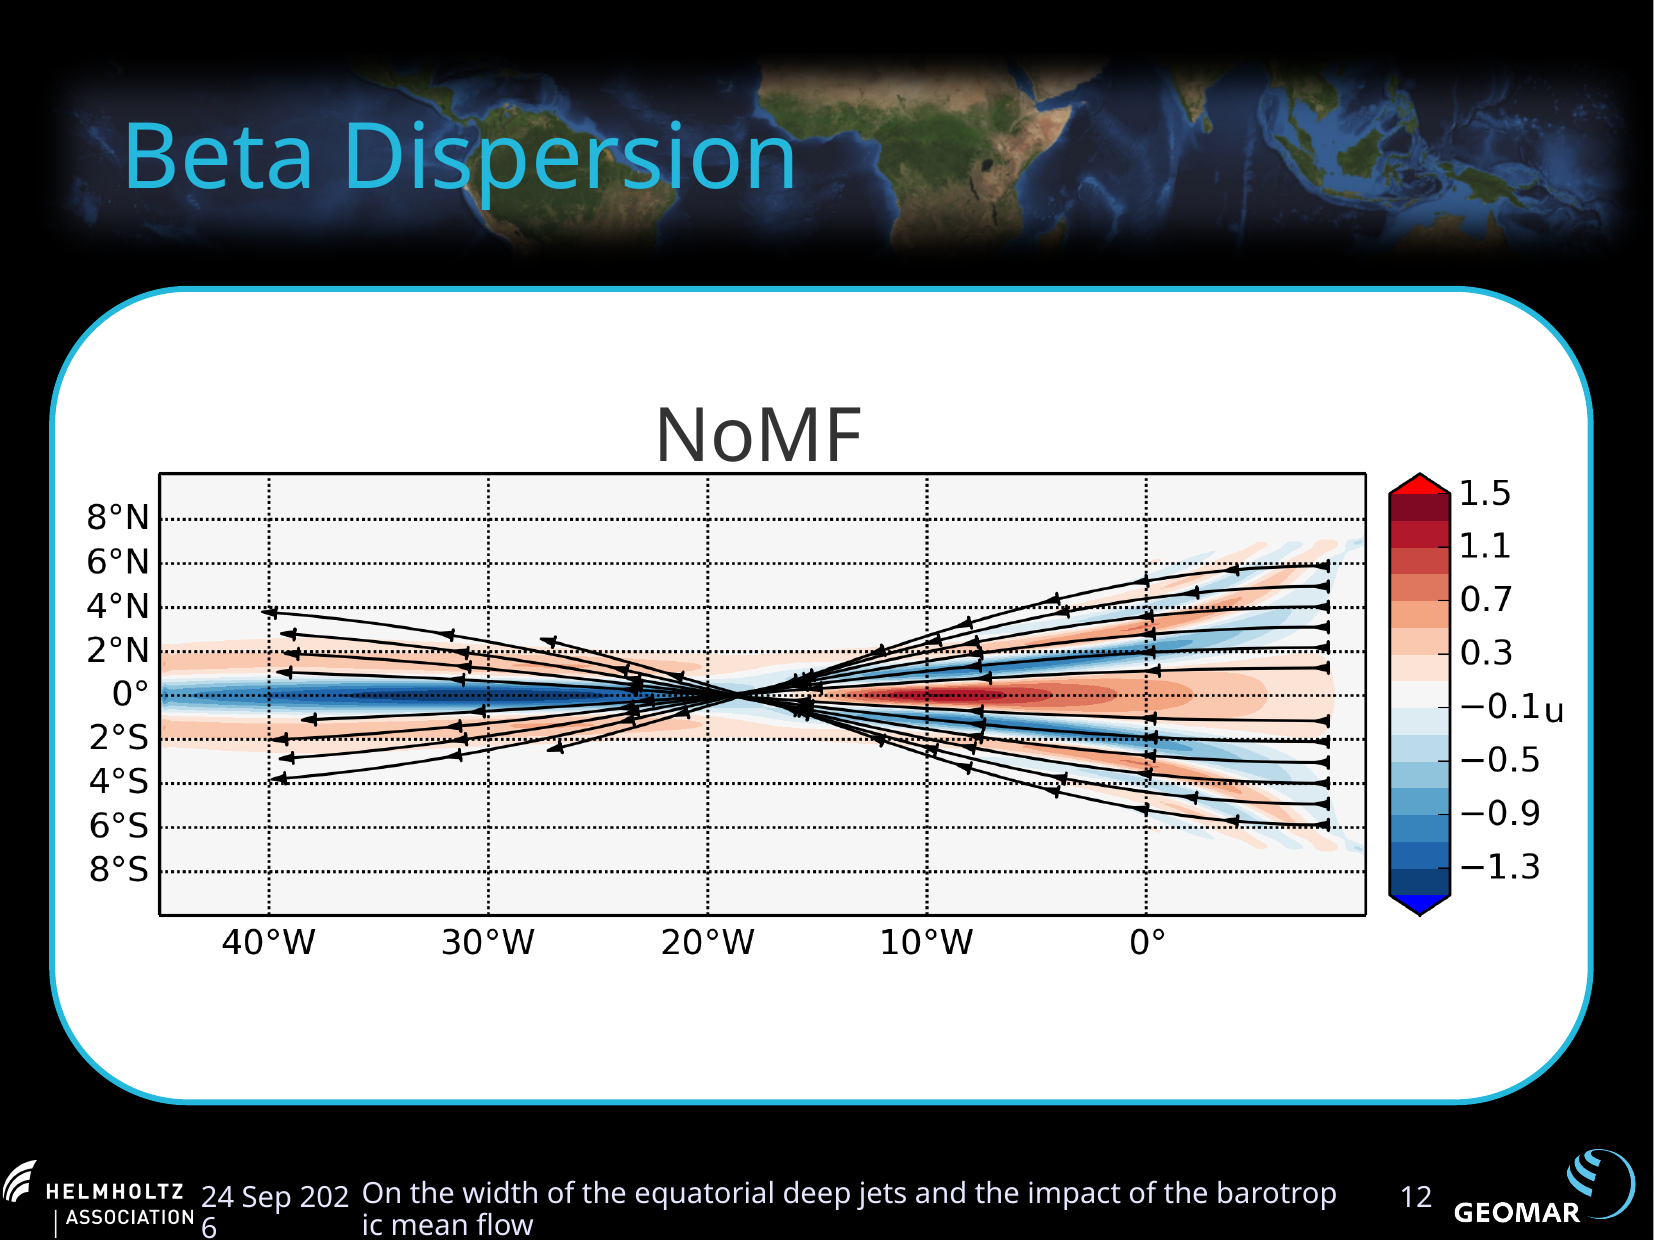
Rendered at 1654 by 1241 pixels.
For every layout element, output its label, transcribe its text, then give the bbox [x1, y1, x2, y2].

text_box NoMF [638, 374, 842, 483]
picture [9, 53, 1654, 284]
picture [1434, 1128, 1654, 1241]
title Beta Dispersion [120, 49, 1571, 257]
text_box [52, 288, 1591, 1103]
picture [2, 1160, 193, 1238]
picture [66, 453, 1582, 981]
